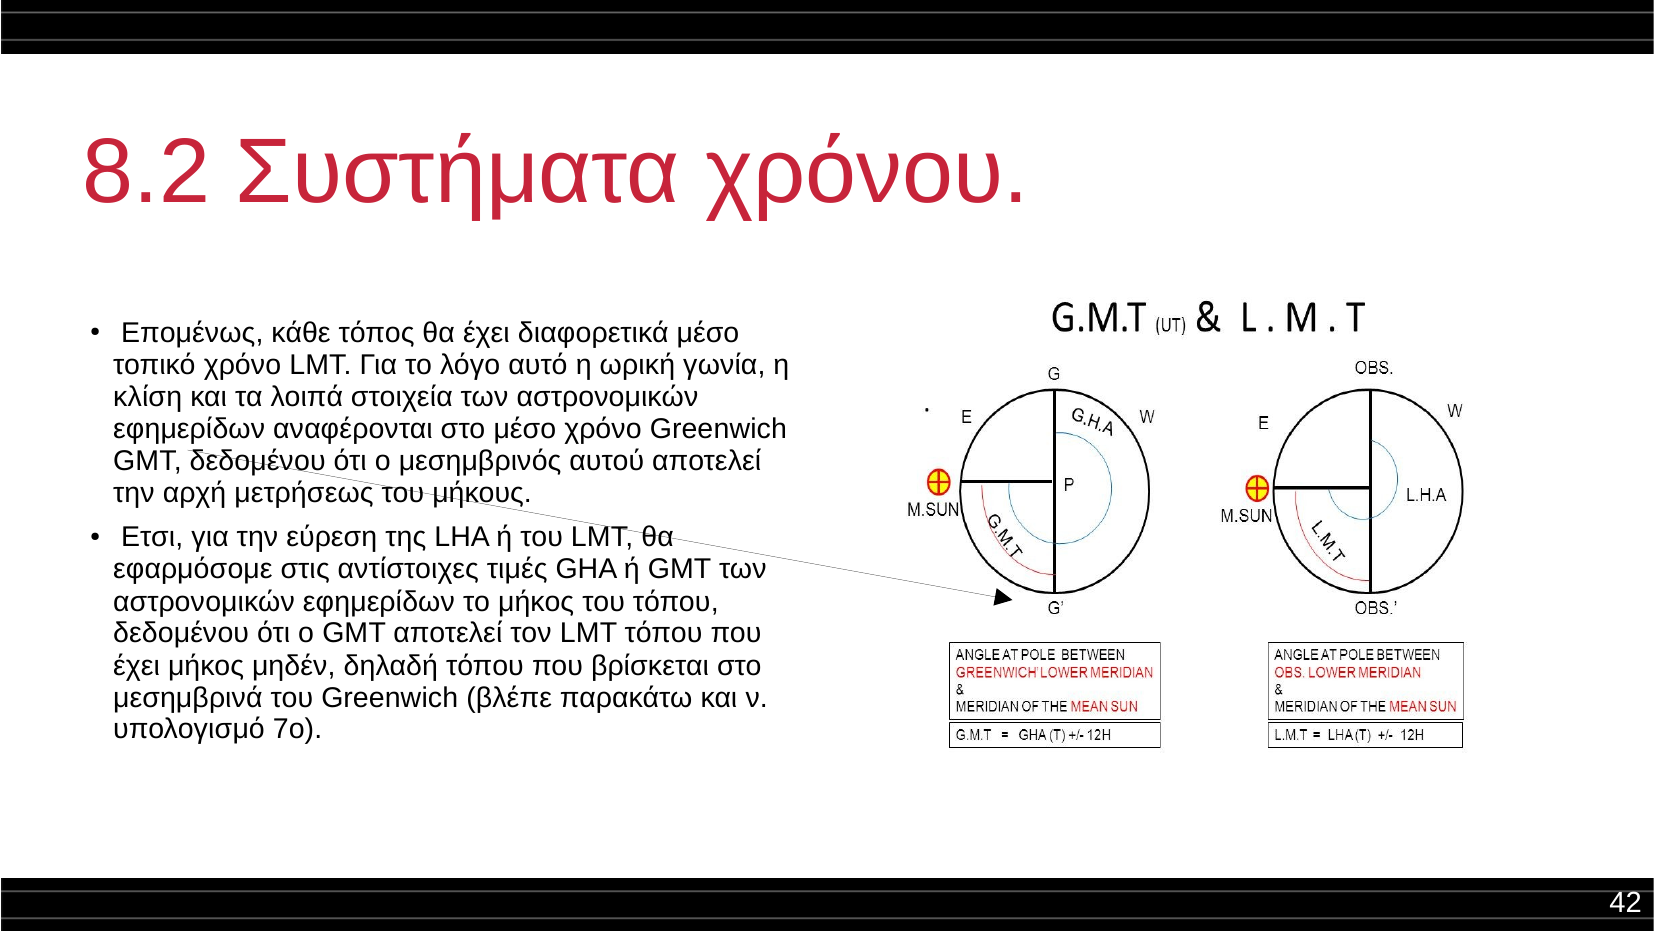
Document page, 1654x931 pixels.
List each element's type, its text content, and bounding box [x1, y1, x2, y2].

picture [1, 878, 1654, 931]
picture [1, 0, 1654, 54]
picture [884, 247, 1532, 802]
list Επομένως, κάθε τόπος θα έχει διαφορετικά μέσο τοπικό χρόνο LΜΤ. Για το λόγο αυτό η ωρική γωνία, η κλίση και τα λοιπά στοιχεία των αστρονομικών εφημερίδων αναφέρονται στο μέσο χρόνο Greenwich GMT, δεδομένου ότι ο μεσημβρινός αυτού αποτελεί την αρχή μετρήσεως του μήκους. Ετσι, για την εύρεση της LHΑ ή του LΜΤ, θα εφαρμόσομε στις αντίστοιχες τιμές GHA ή GMT των αστρονομικών εφημερίδων το μήκος του τόπου, δεδομένου ότι ο GMT αποτελεί τον LΜΤ τόπου που έχει μήκος μηδέν, δηλαδή τόπου που βρίσκεται στο μεσημβρινά του Greenwich (βλέπε παρακάτω και ν. υπολογισμό 7ο). [82, 271, 809, 758]
title 8.2 Συστήματα χρόνου. [82, 92, 1571, 249]
